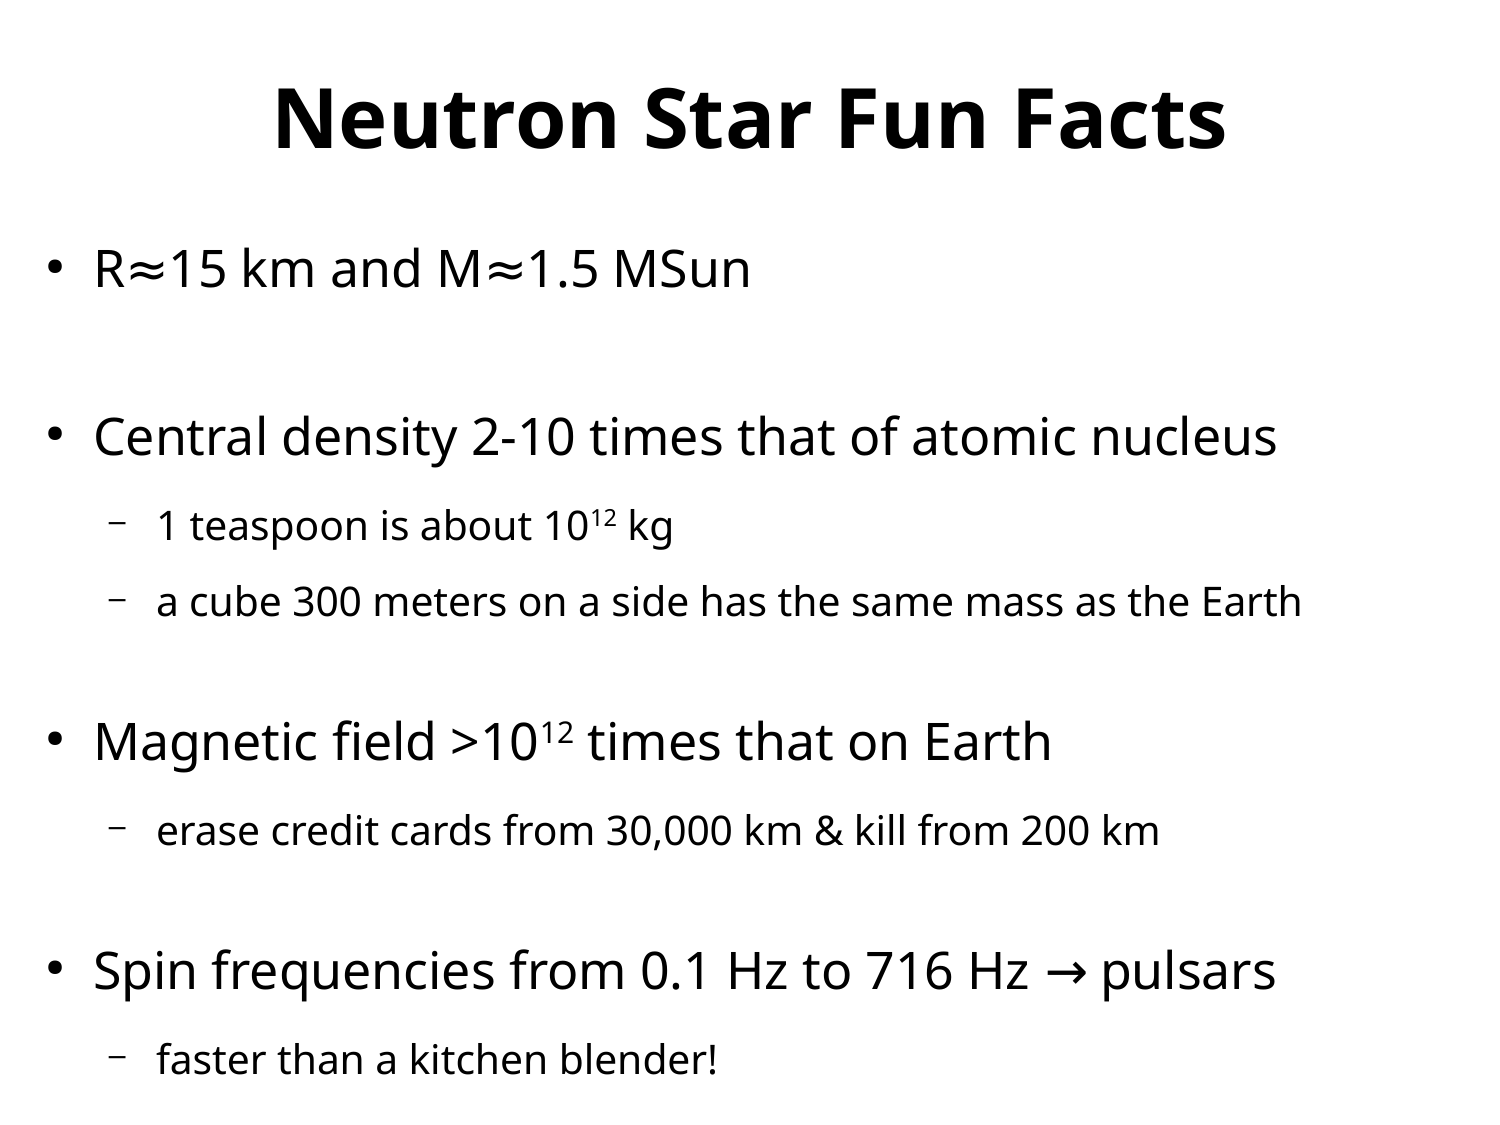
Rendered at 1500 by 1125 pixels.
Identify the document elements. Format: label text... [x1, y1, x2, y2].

list R≈15 km and M≈1.5 MSun Central density 2-10 times that of atomic nucleus 1 teaspoon is about 1012 kg a cube 300 meters on a side has the same mass as the Earth Magnetic field >1012 times that on Earth erase credit cards from 30,000 km & kill from 200 km Spin frequencies from 0.1 Hz to 716 Hz → pulsars faster than a kitchen blender! [30, 232, 1471, 1096]
title Neutron Star Fun Facts [30, 67, 1471, 165]
